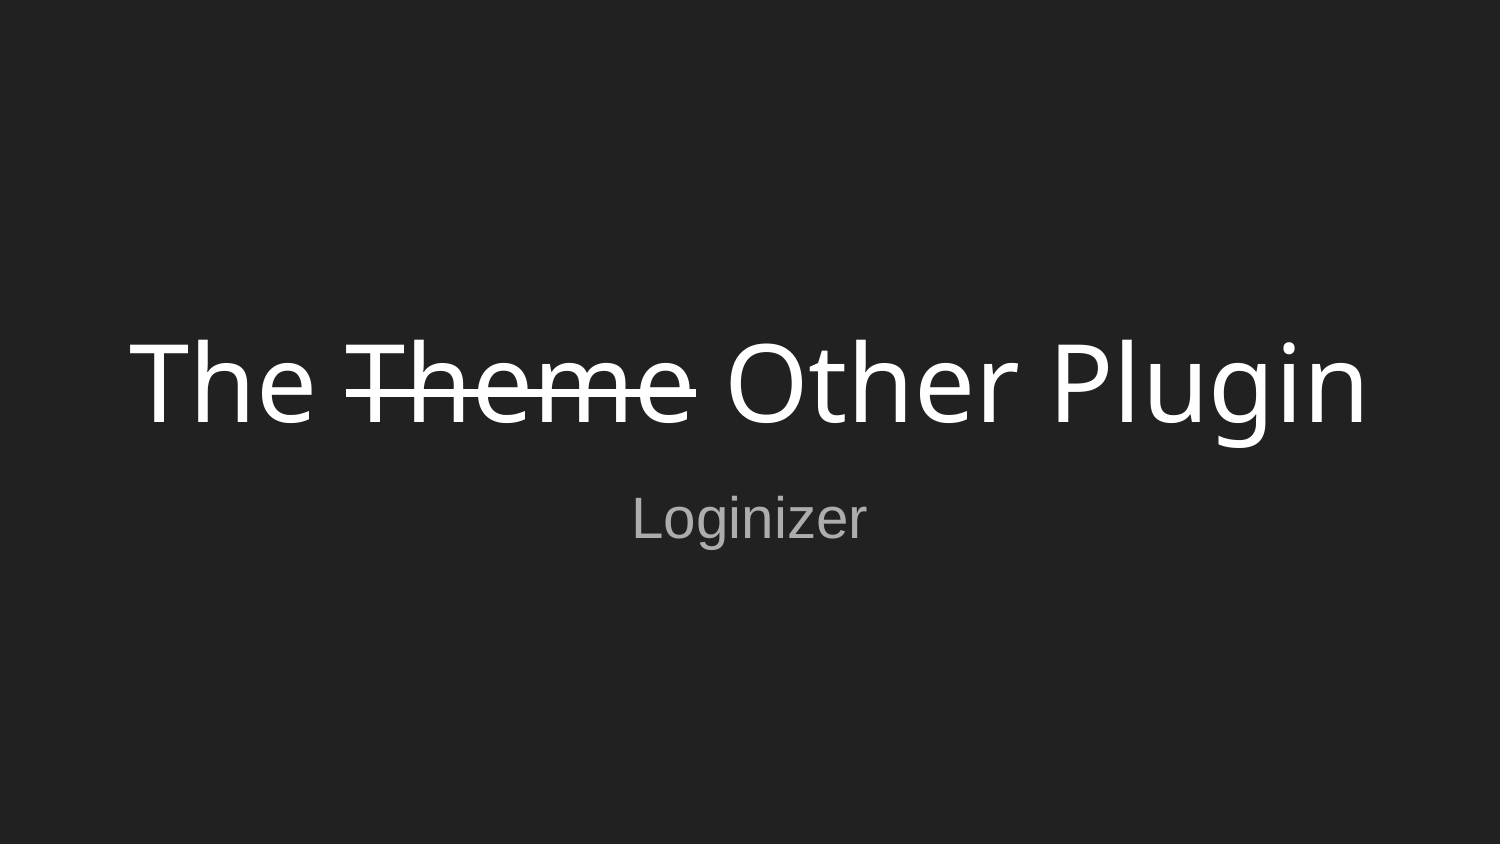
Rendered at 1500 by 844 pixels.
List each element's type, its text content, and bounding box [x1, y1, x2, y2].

title The Theme Other Plugin [51, 122, 1449, 459]
subtitle Loginizer [51, 464, 1449, 595]
